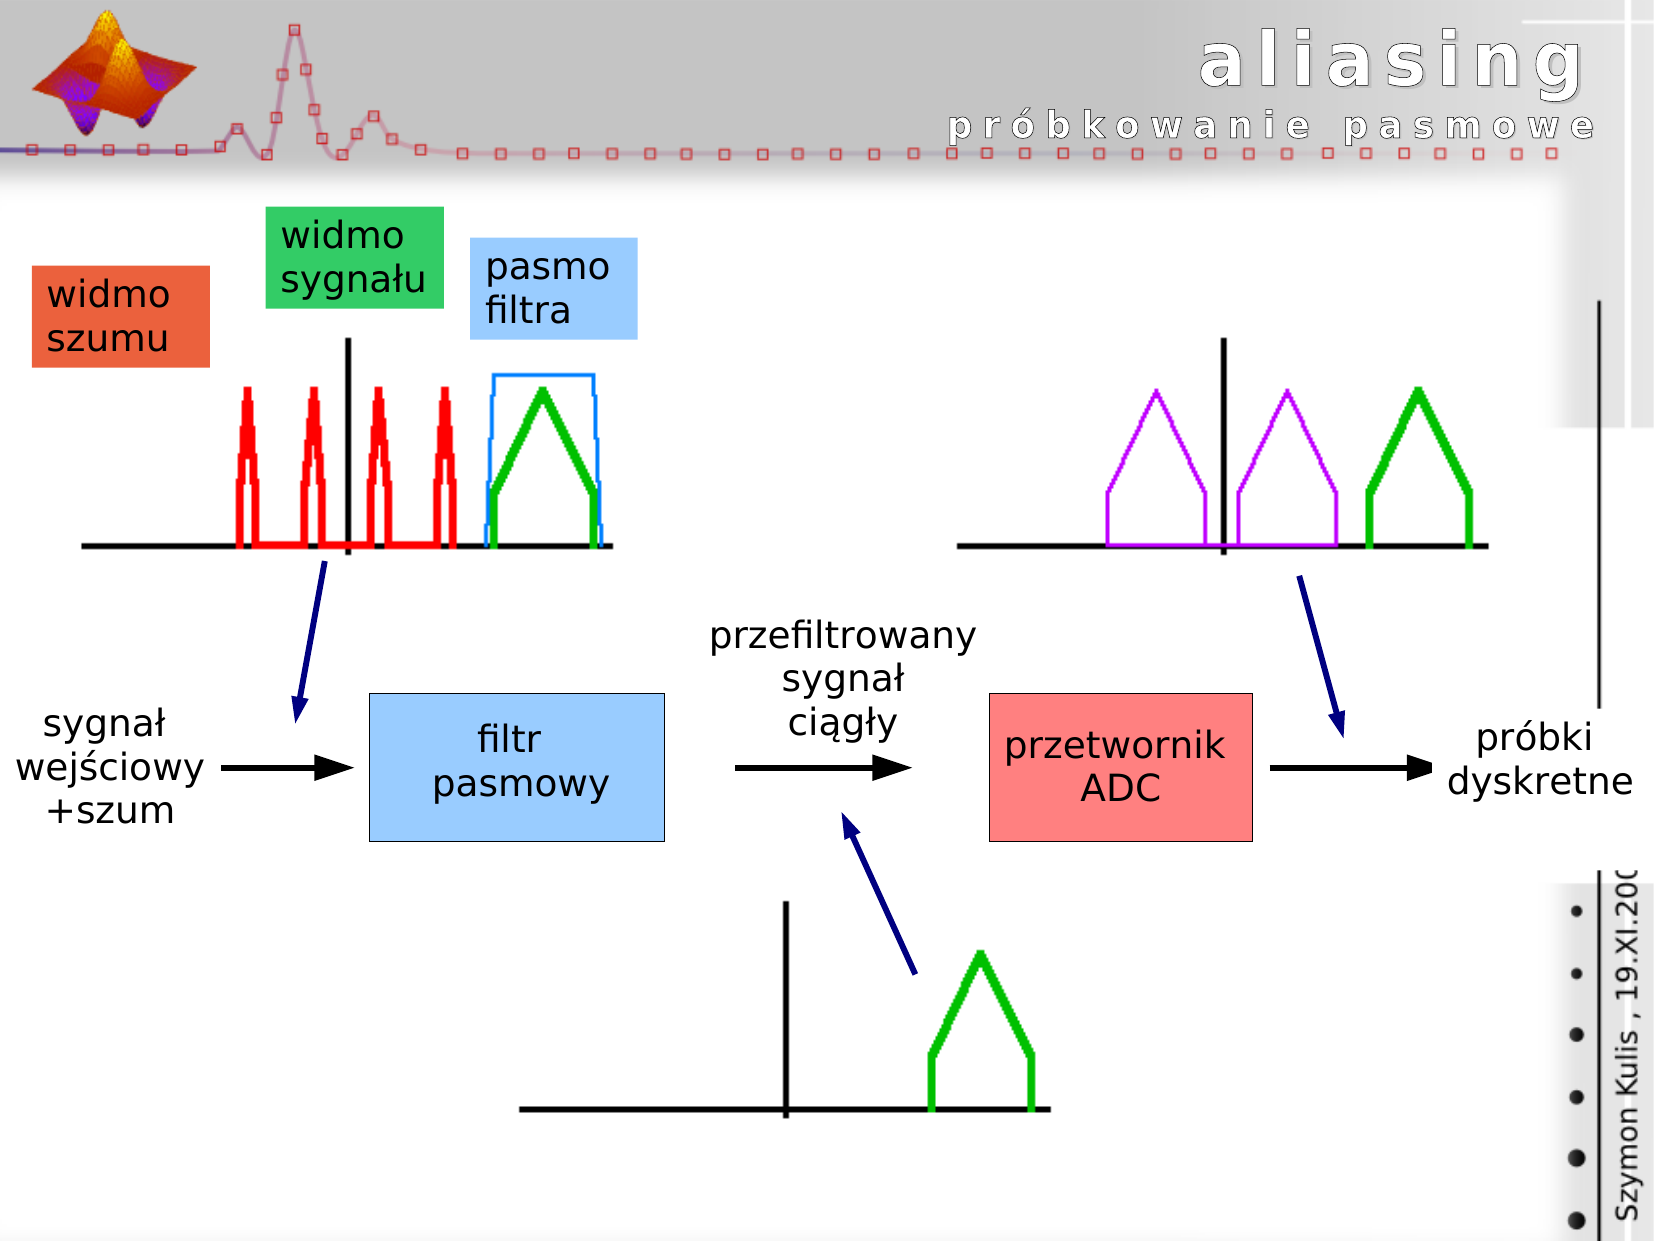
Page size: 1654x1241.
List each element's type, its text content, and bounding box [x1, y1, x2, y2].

text_box próbki dyskretne [1432, 708, 1645, 871]
text_box sygnał wejściowy +szum [0, 694, 217, 857]
text_box pasmo filtra [470, 237, 635, 340]
text_box widmo sygnału [265, 206, 441, 309]
text_box filtr pasmowy [369, 693, 665, 842]
text_box przetwornik ADC [989, 693, 1248, 842]
picture [0, 0, 1654, 1241]
title aliasing próbkowanie pasmowe [59, 14, 1595, 148]
text_box widmo szumu [31, 265, 207, 368]
text_box przefiltrowany sygnał ciągły [693, 606, 1017, 768]
